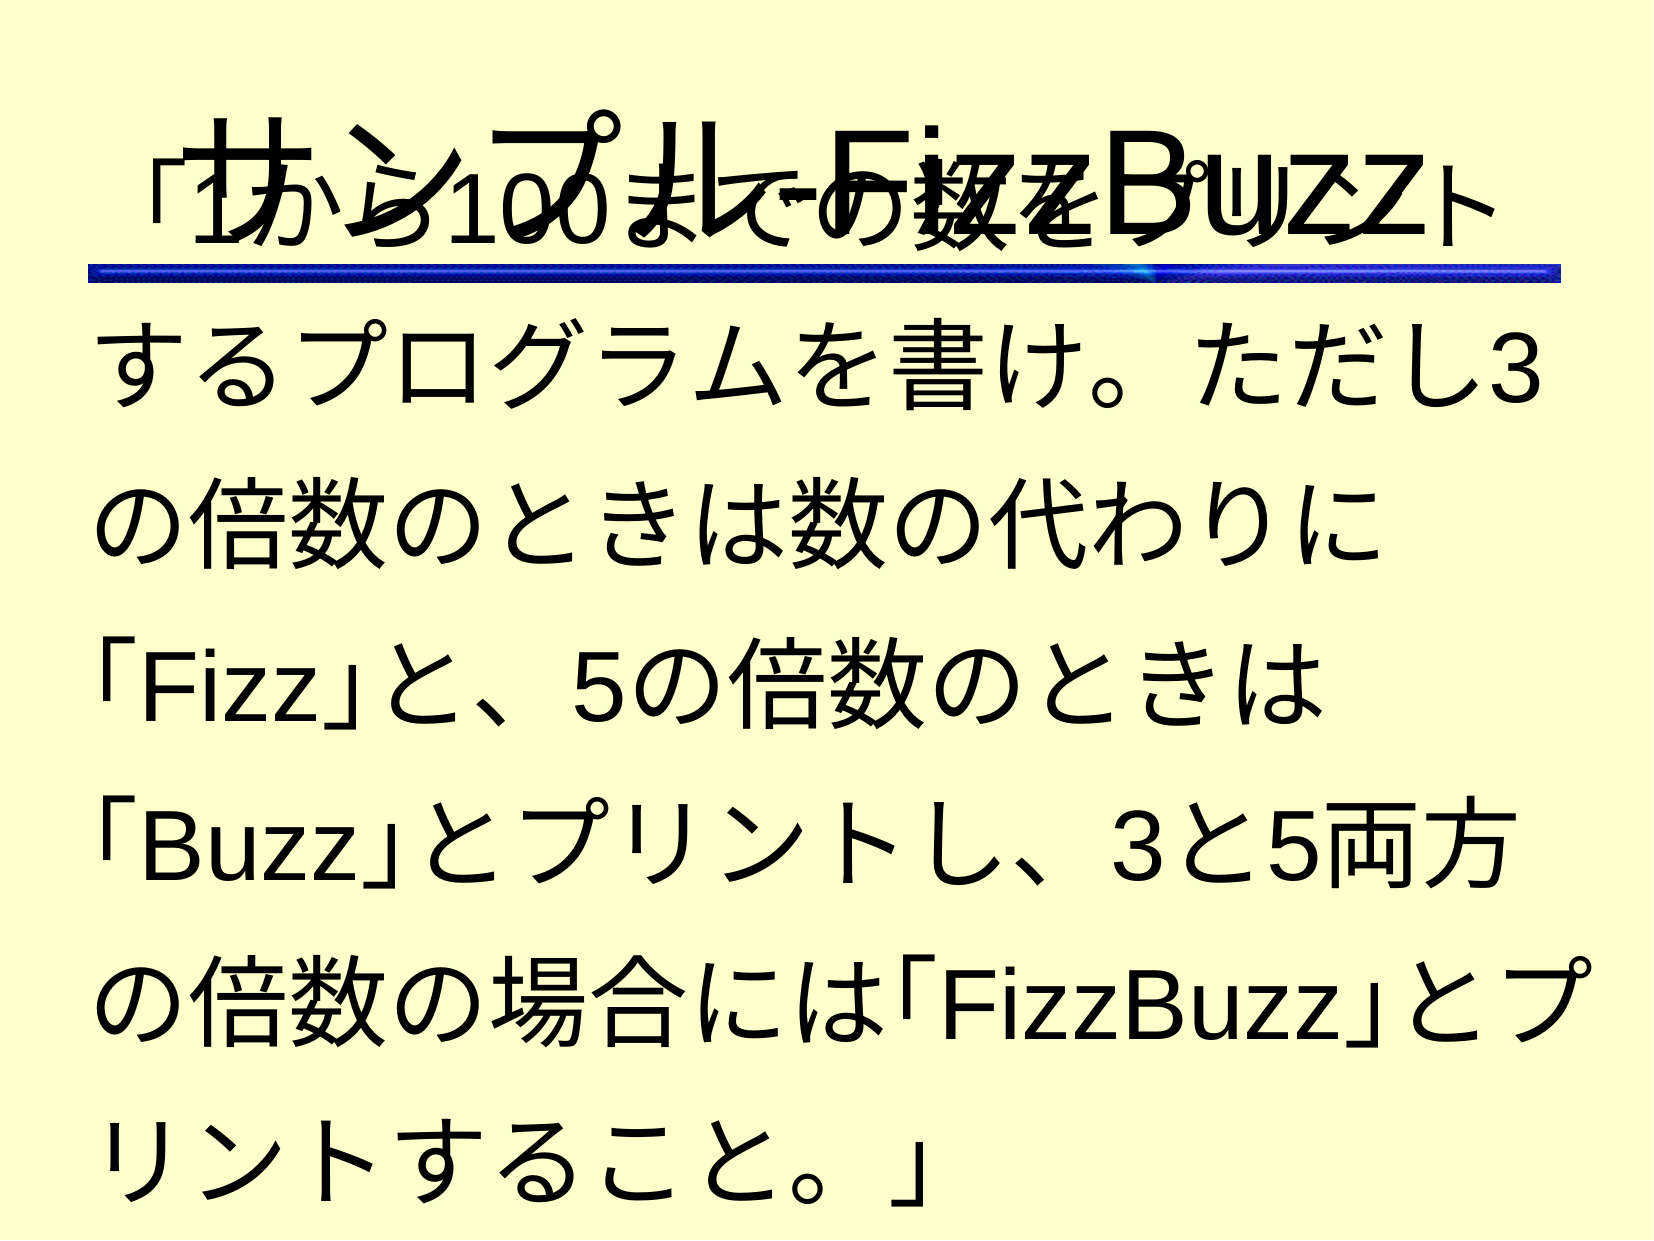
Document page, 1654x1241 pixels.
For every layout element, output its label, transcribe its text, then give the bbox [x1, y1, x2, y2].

title サンプル-FizzBuzz [59, 73, 1548, 266]
picture [88, 264, 1561, 283]
title 「1から100までの数をプリントするプログラムを書け。ただし3の倍数のときは数の代わりに｢Fizz｣と、5の倍数のときは｢Buzz｣とプリントし、3と5両方の倍数の場合には｢FizzBuzz｣とプリントすること。」 (http://www.aoky.net/articles/jeff_atwood/why_cant_programmers_program.htm) [88, 302, 1595, 1203]
